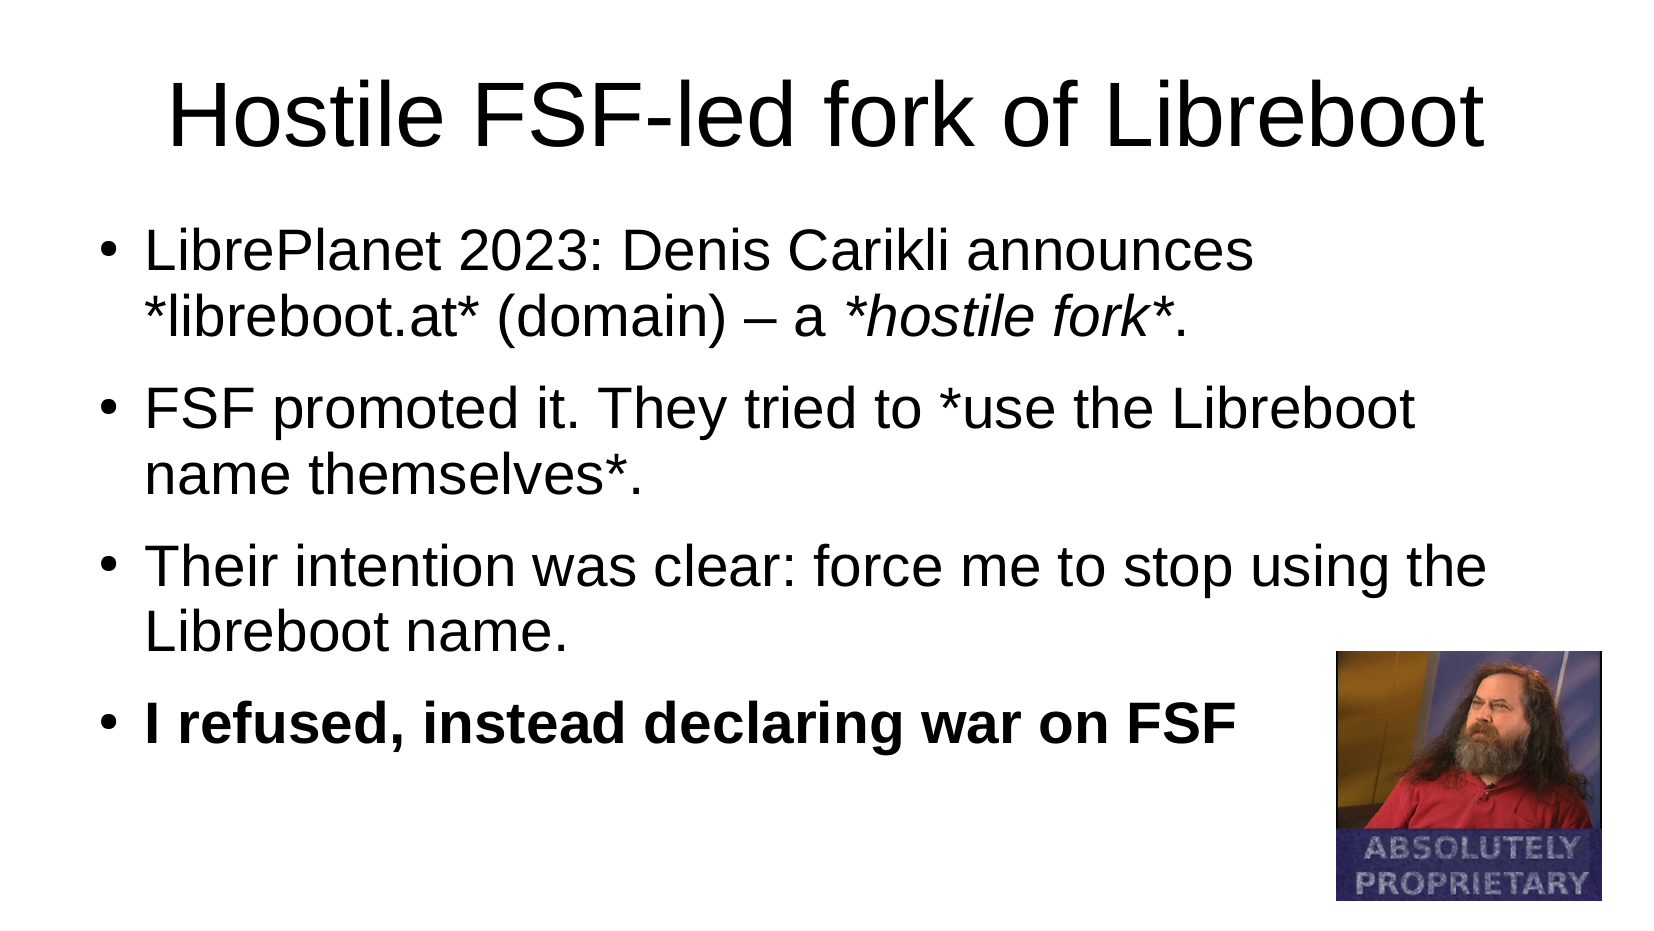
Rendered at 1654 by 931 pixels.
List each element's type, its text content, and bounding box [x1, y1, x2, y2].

list LibrePlanet 2023: Denis Carikli announces *libreboot.at* (domain) – a *hostile fork*. FSF promoted it. They tried to *use the Libreboot name themselves*. Their intention was clear: force me to stop using the Libreboot name. I refused, instead declaring war on FSF [82, 217, 1571, 758]
picture [1336, 651, 1602, 901]
title Hostile FSF-led fork of Libreboot [82, 37, 1571, 193]
